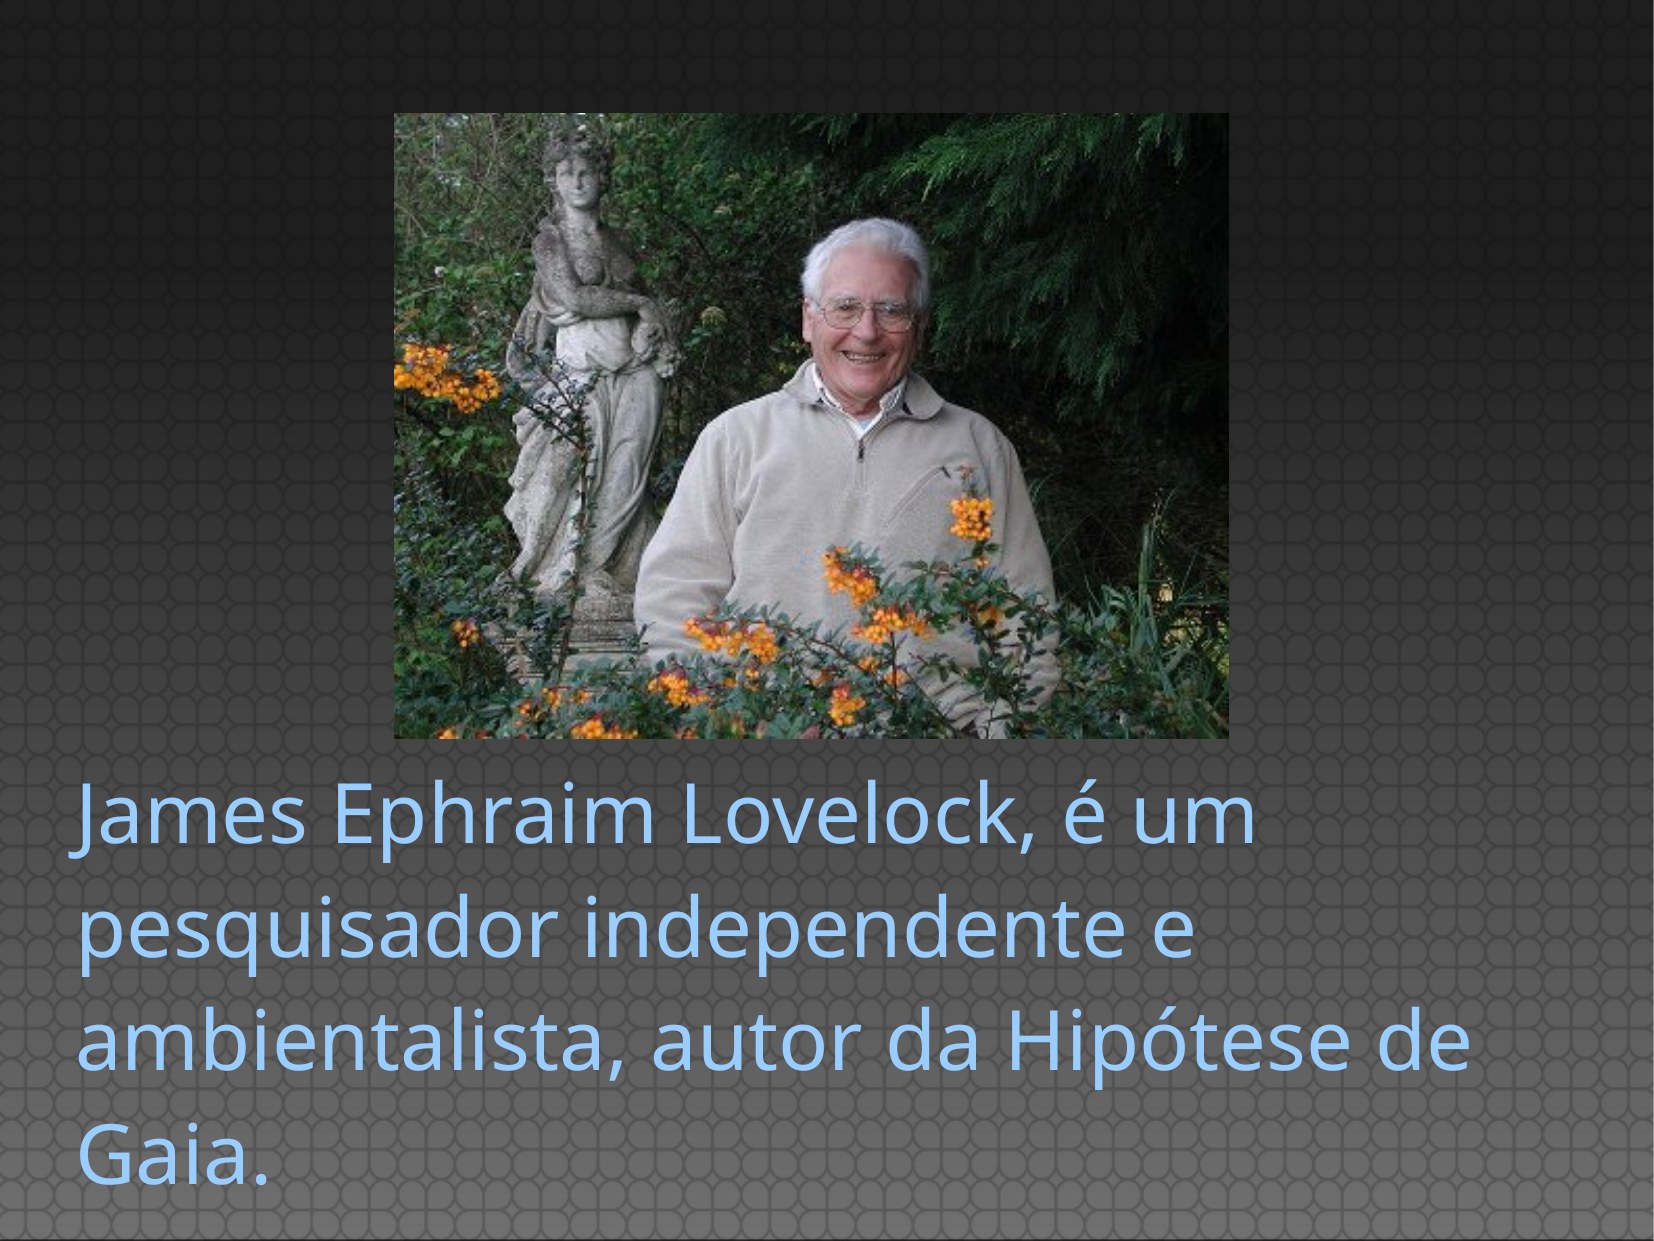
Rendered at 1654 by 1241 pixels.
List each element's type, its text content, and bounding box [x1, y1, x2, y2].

title James Ephraim Lovelock, é um pesquisador independente e ambientalista, autor da Hipótese de Gaia. [75, 787, 1564, 1176]
picture [0, 0, 1654, 1241]
